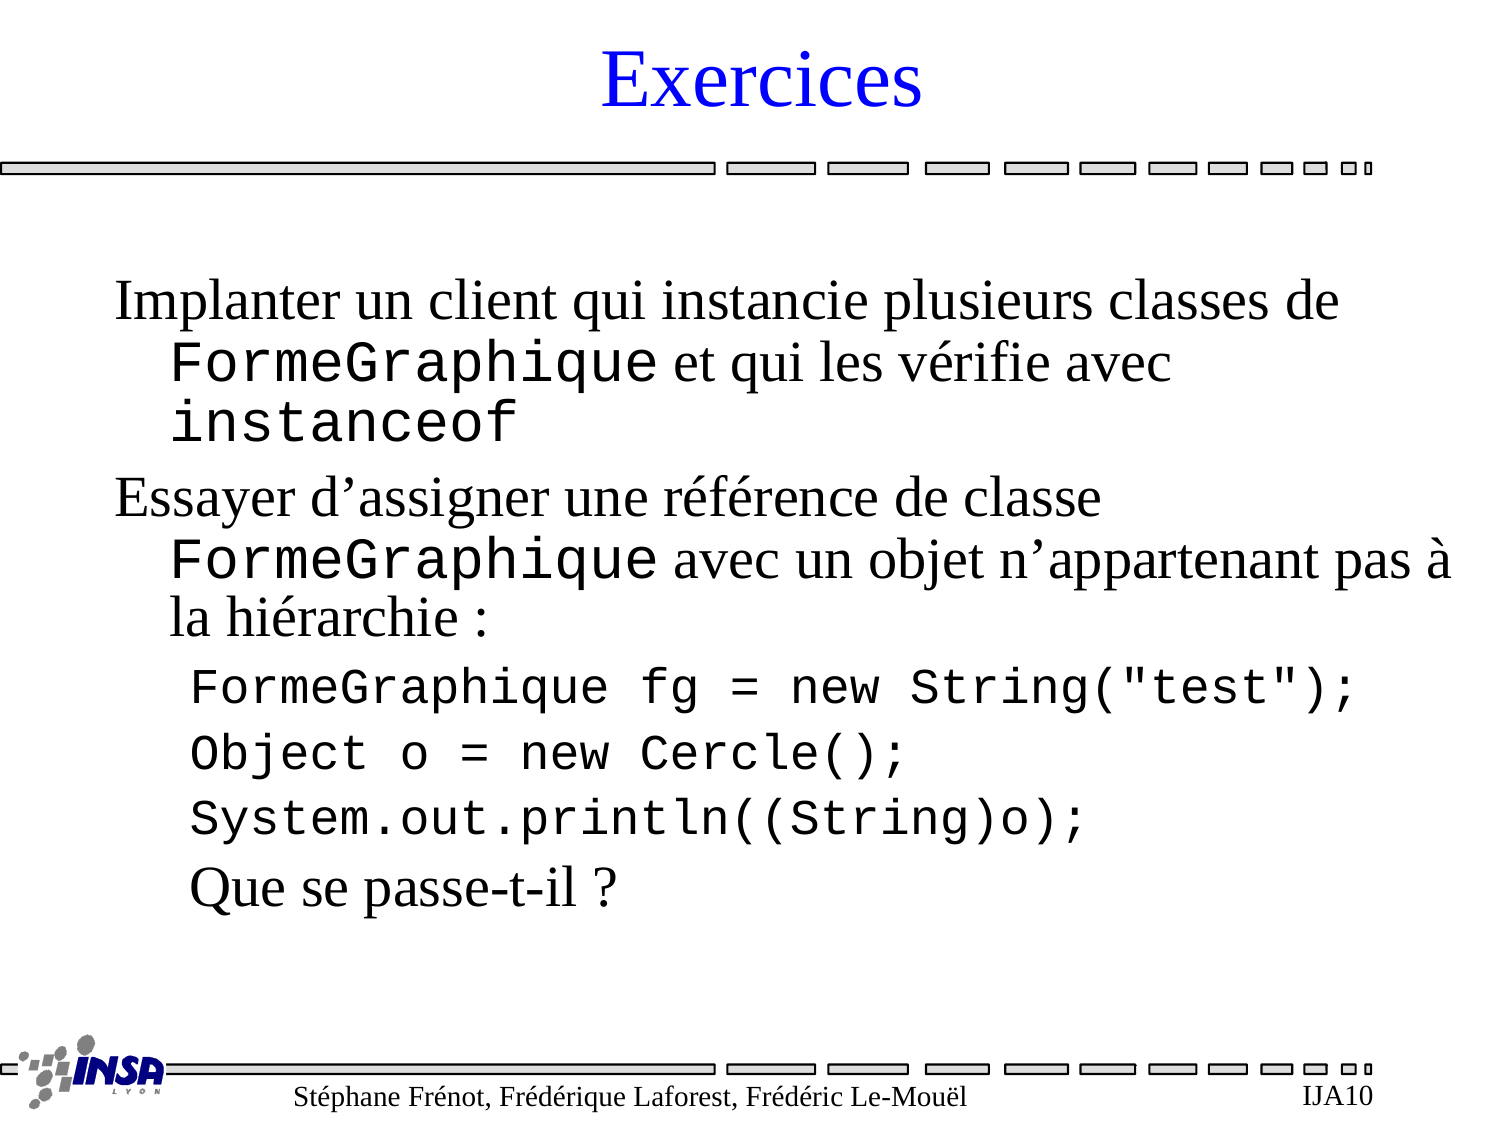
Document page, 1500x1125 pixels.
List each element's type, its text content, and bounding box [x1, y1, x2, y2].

list Implanter un client qui instancie plusieurs classes de FormeGraphique et qui les vérifie avec instanceof Essayer d’assigner une référence de classe FormeGraphique avec un objet n’appartenant pas à la hiérarchie : FormeGraphique fg = new String("test"); Object o = new Cercle(); System.out.println((String)o); Que se passe-t-il ? [99, 174, 1500, 1000]
title Exercices [125, 0, 1400, 162]
